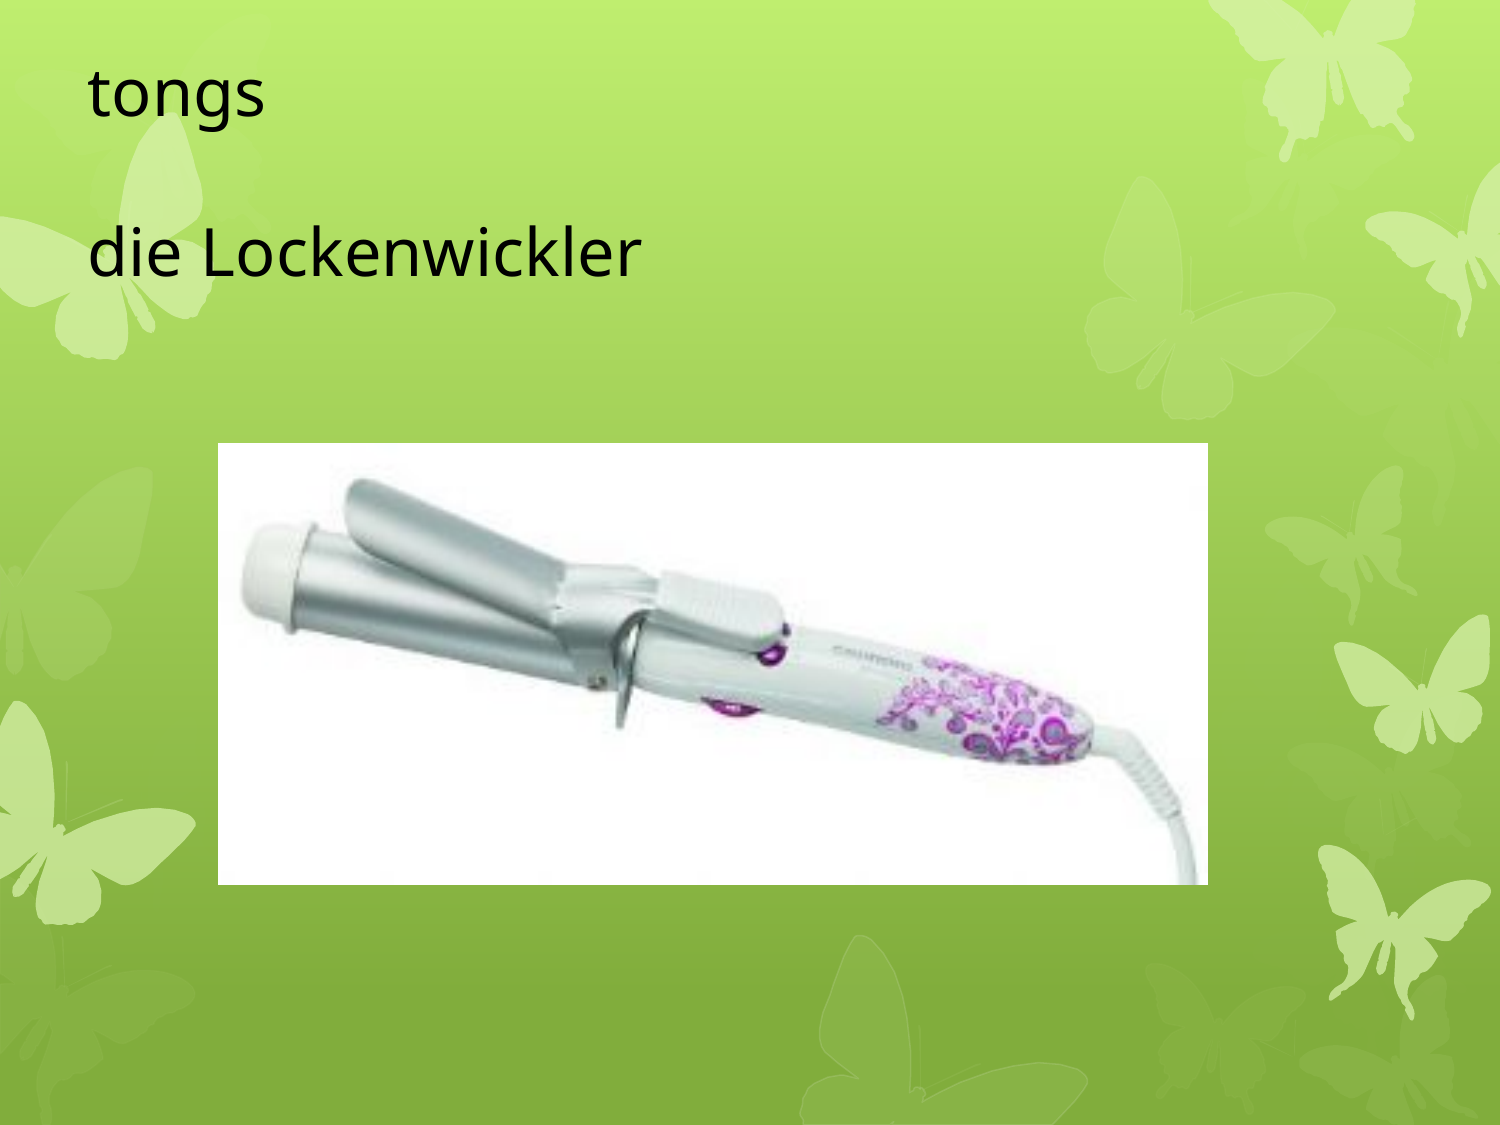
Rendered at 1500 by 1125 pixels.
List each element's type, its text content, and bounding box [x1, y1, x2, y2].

text_box tongs die Lockenwickler [73, 42, 659, 298]
picture [218, 443, 1208, 885]
